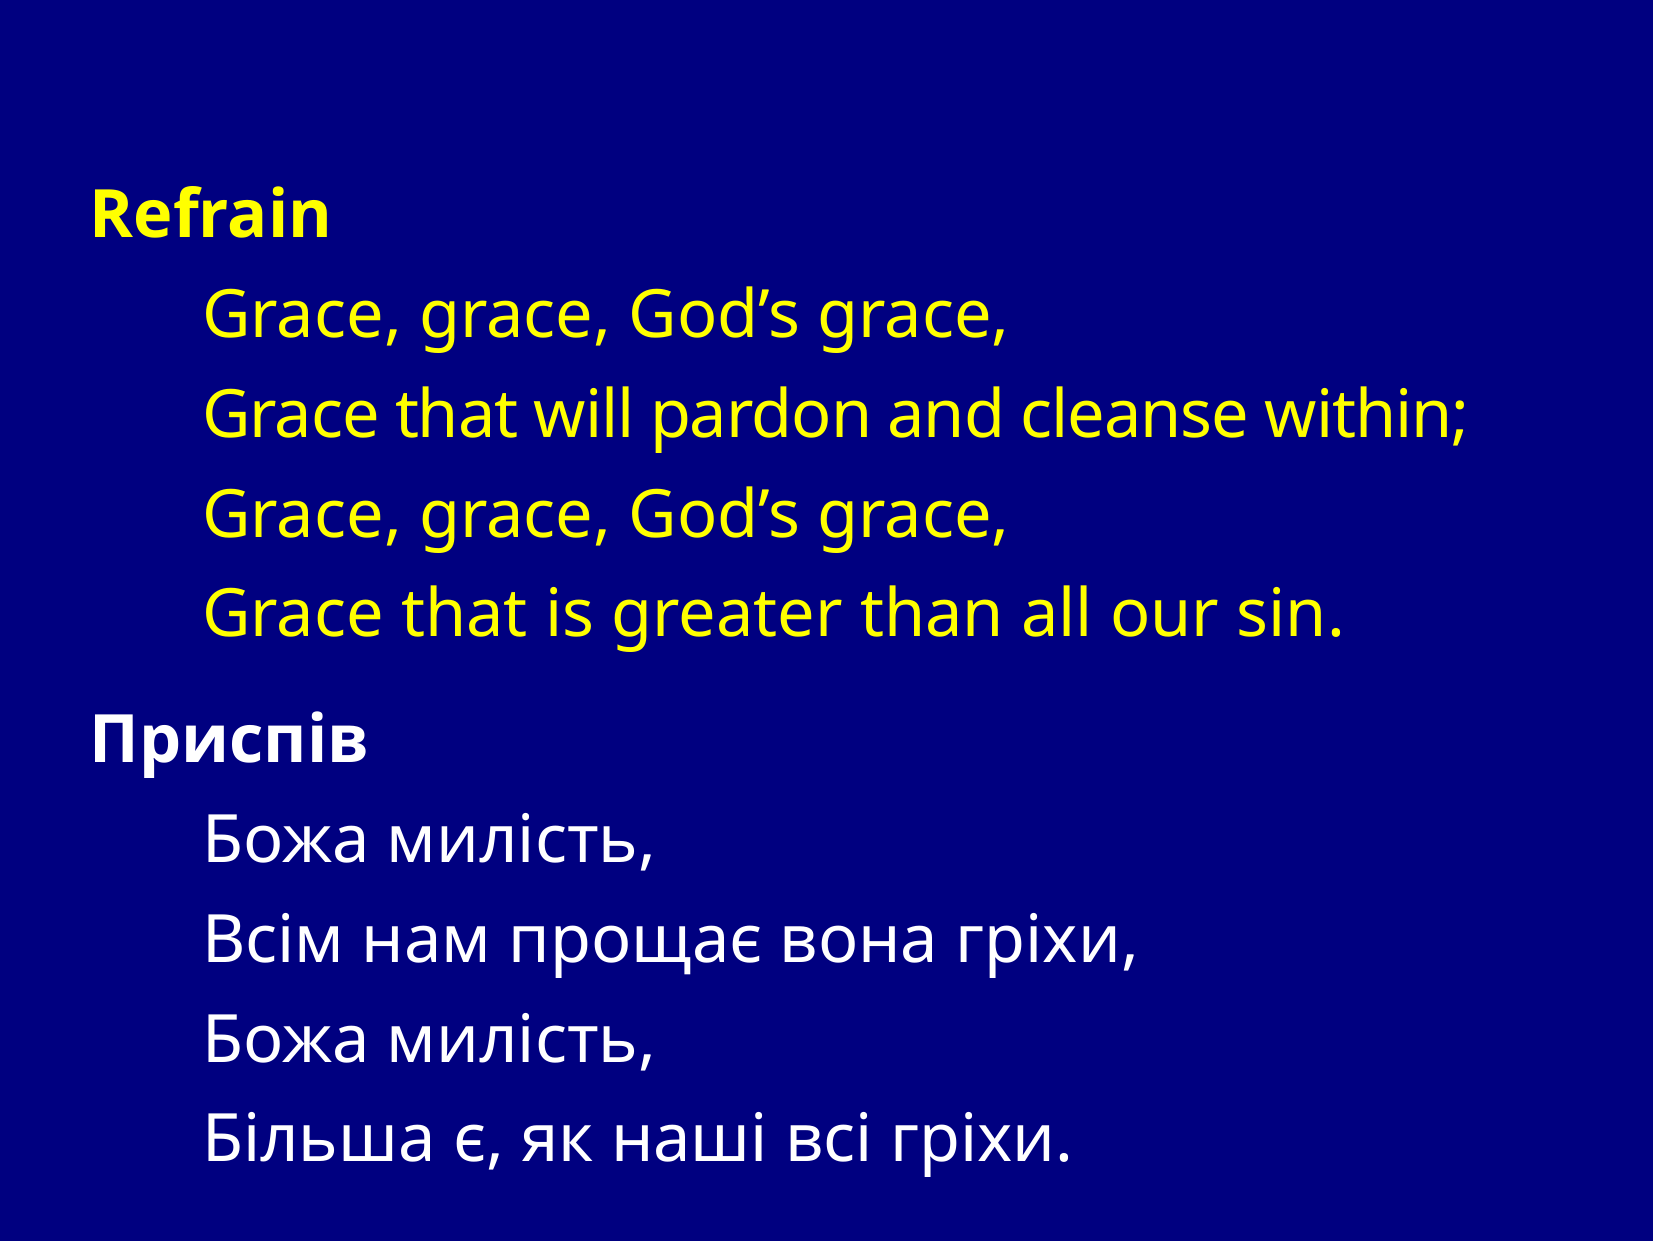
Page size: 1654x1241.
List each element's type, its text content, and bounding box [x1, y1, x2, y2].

text_box Приспів Божа милість, Всім нам прощає вона гріхи, Божа милість, Більша є, як наші всі гріхи. [75, 675, 1576, 1163]
text_box Refrain Grace, grace, God’s grace, Grace that will pardon and cleanse within; Grace, grace, God’s grace, Grace that is greater than all our sin. [75, 150, 1651, 638]
